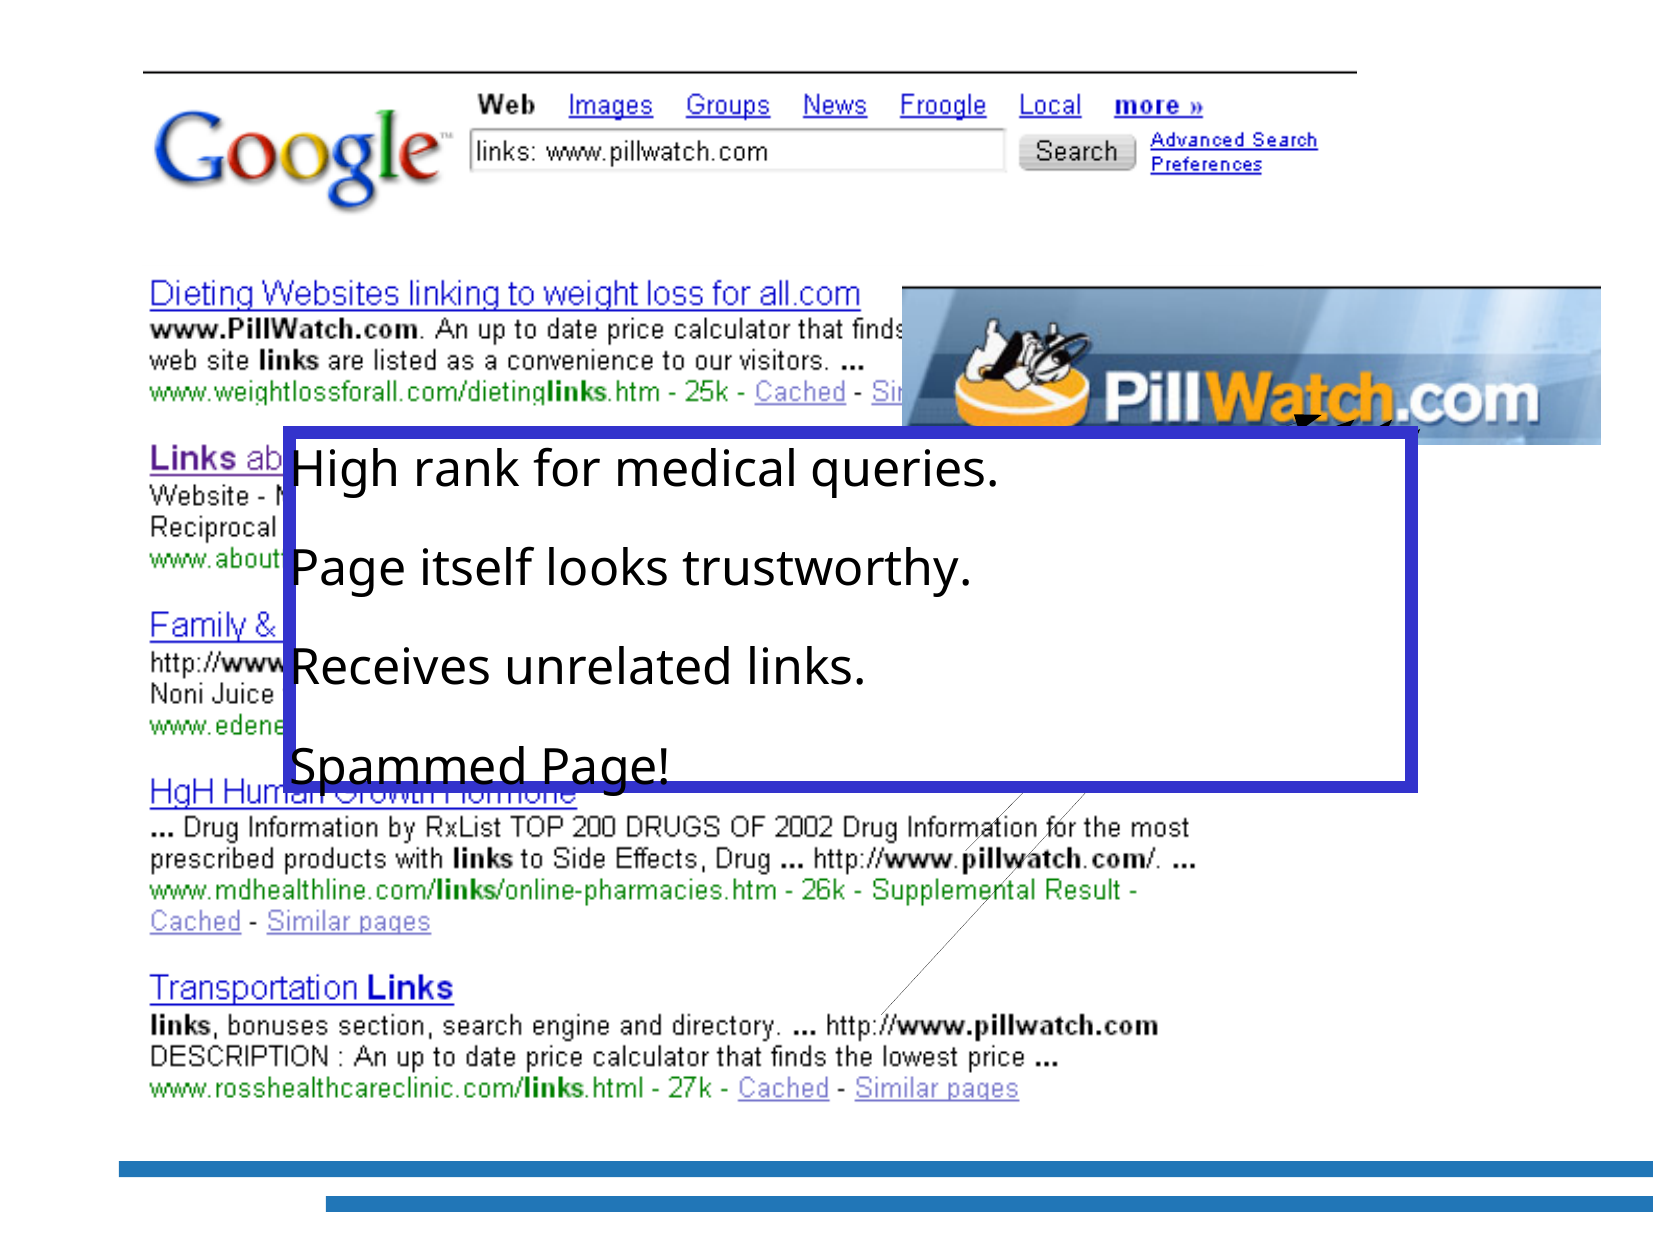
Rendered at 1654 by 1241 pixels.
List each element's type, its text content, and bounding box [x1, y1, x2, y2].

text_box High rank for medical queries. Page itself looks trustworthy. Receives unrelated links. Spammed Page! [289, 432, 1412, 787]
picture [1271, 424, 1299, 432]
picture [142, 264, 1601, 1125]
picture [143, 70, 1357, 238]
